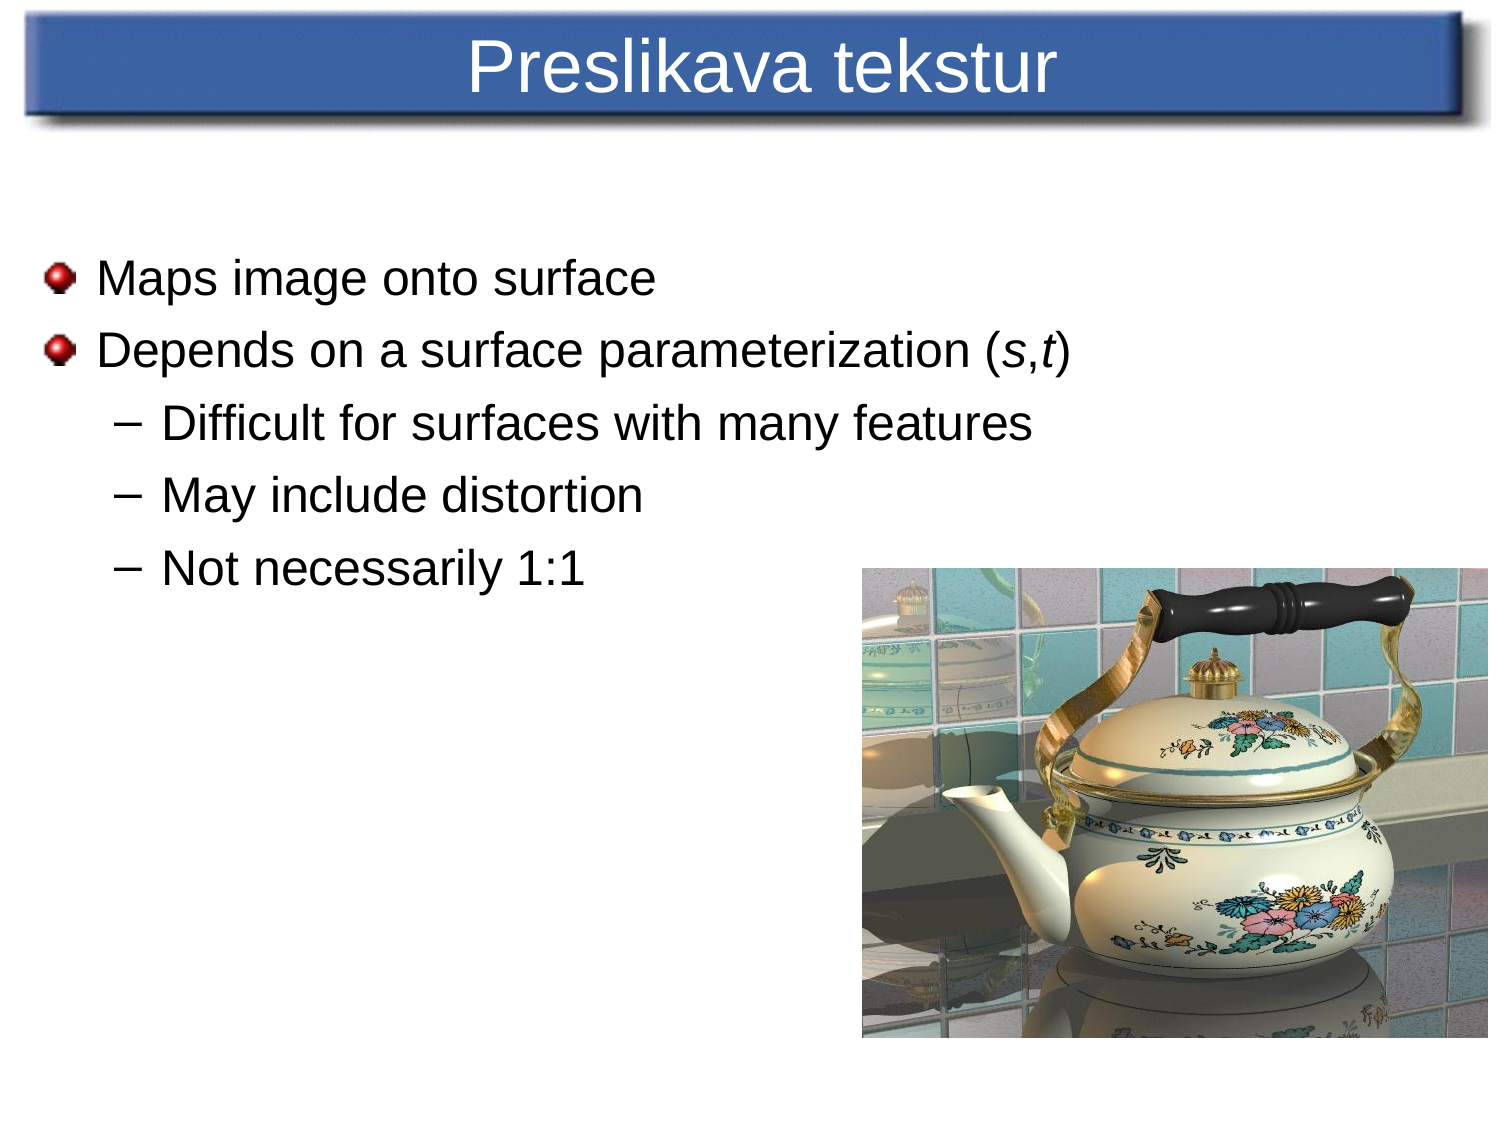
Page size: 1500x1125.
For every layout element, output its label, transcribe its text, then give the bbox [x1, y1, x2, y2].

picture [862, 568, 1488, 1038]
picture [23, 8, 1491, 135]
title Preslikava tekstur [24, 0, 1500, 126]
list Maps image onto surface Depends on a surface parameterization (s,t) Difficult for surfaces with many features May include distortion Not necessarily 1:1 [24, 237, 1401, 1000]
